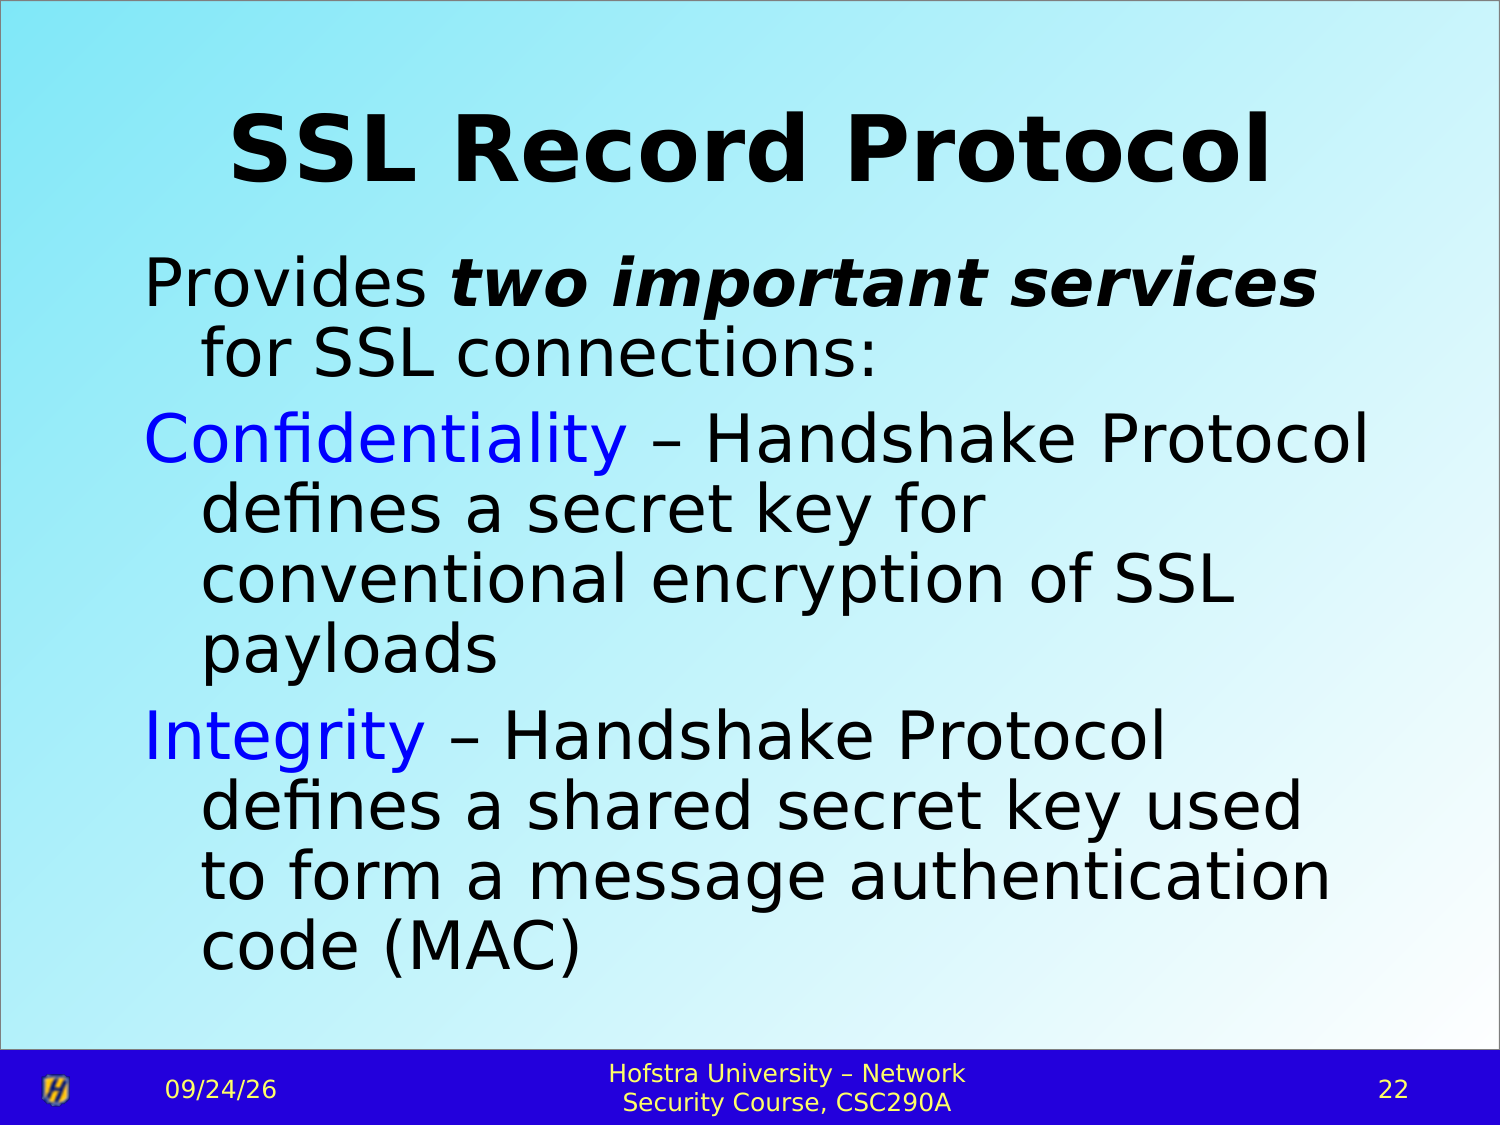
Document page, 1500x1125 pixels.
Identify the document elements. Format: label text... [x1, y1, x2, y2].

picture [37, 1072, 76, 1110]
title SSL Record Protocol [112, 85, 1391, 212]
list Provides two important services for SSL connections: Confidentiality – Handshake Protocol defines a secret key for conventional encryption of SSL payloads Integrity – Handshake Protocol defines a shared secret key used to form a message authentication code (MAC) [128, 242, 1404, 999]
